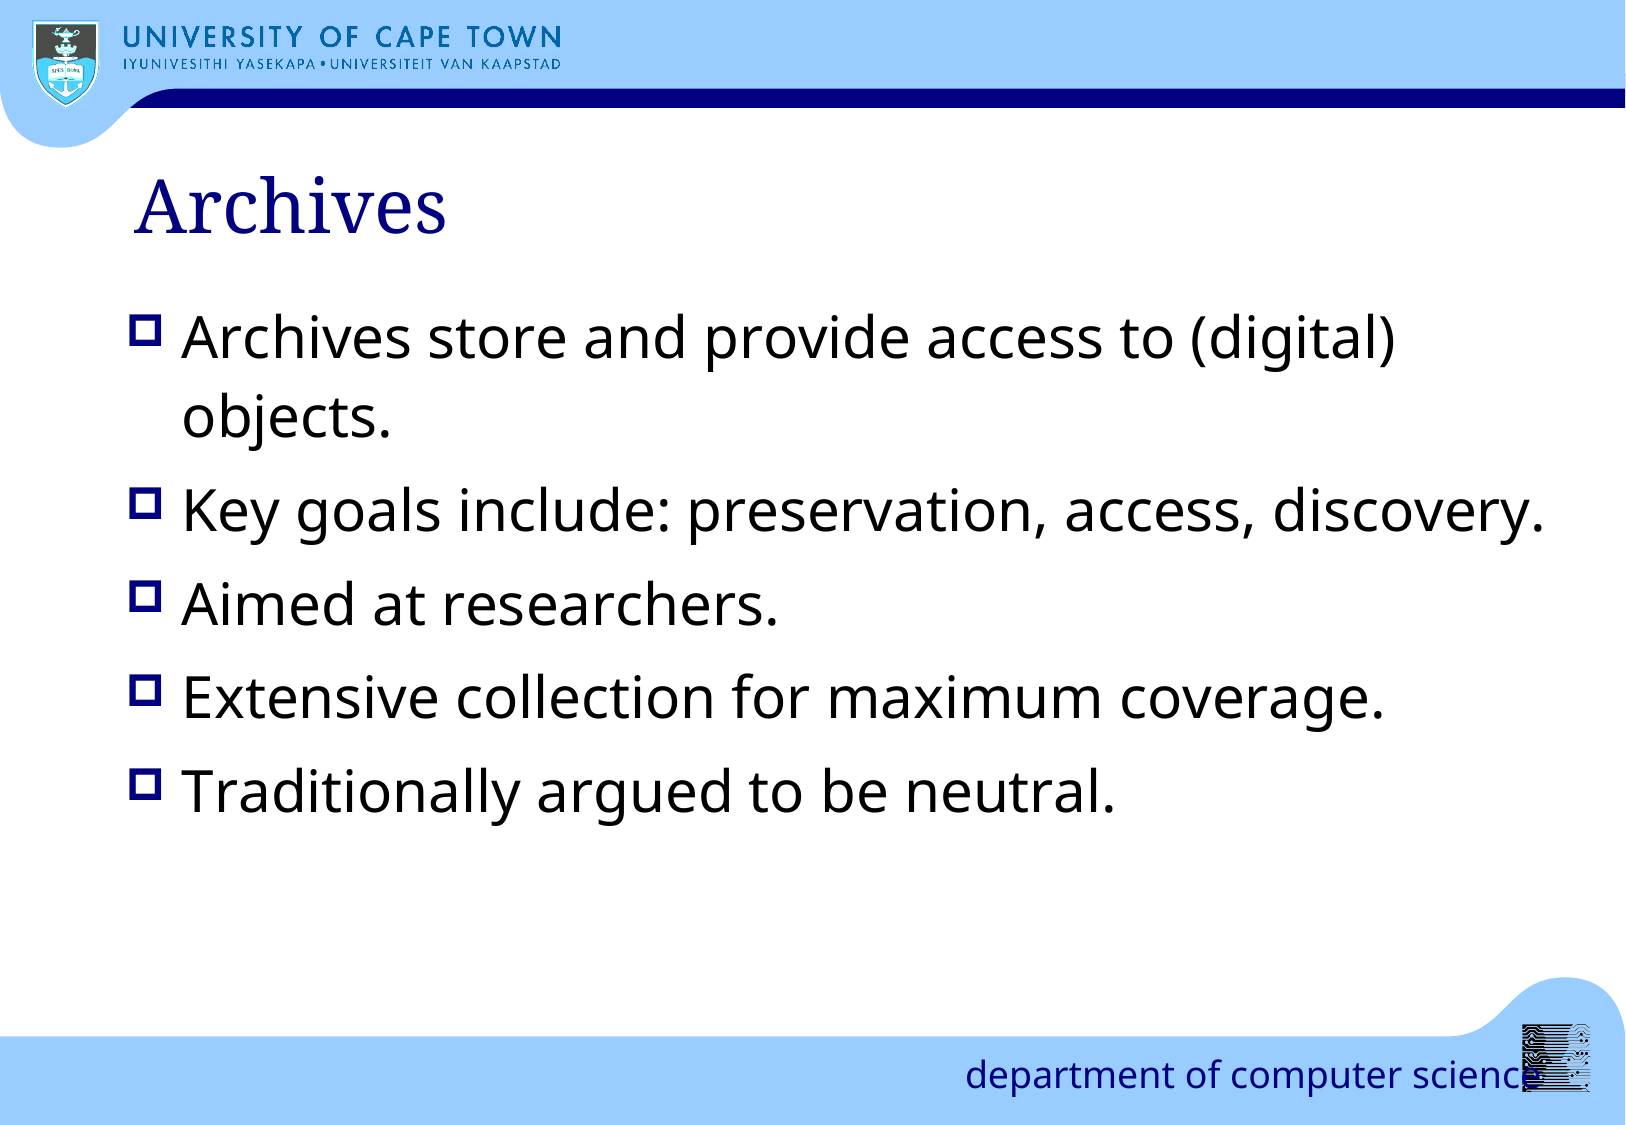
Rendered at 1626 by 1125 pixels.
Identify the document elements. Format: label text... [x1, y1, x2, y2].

title Archives [134, 140, 1571, 268]
picture [1526, 1070, 1536, 1076]
list Archives store and provide access to (digital) objects. Key goals include: preservation, access, discovery. Aimed at researchers. Extensive collection for maximum coverage. Traditionally argued to be neutral. [125, 296, 1570, 949]
picture [1522, 1024, 1591, 1092]
picture [120, 23, 563, 71]
